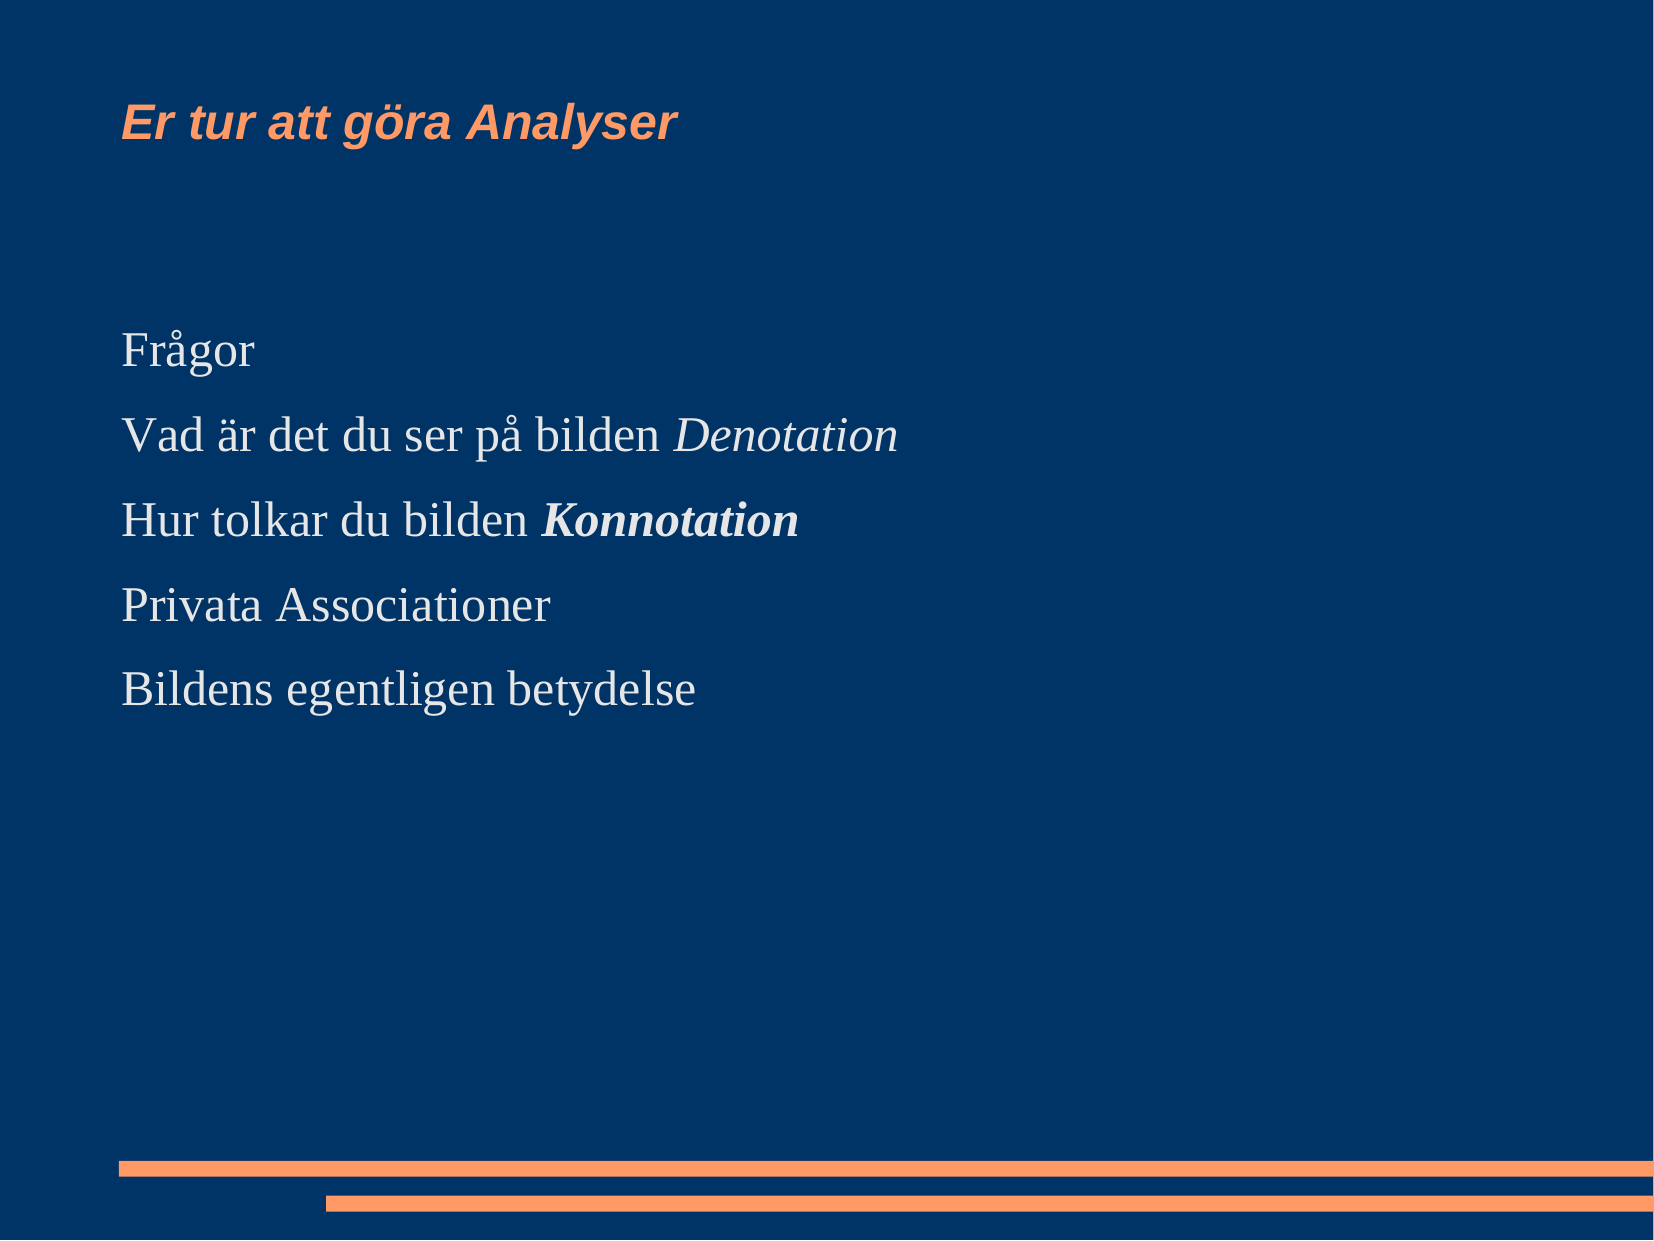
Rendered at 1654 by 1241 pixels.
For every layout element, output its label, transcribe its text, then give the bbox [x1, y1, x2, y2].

list Frågor Vad är det du ser på bilden Denotation Hur tolkar du bilden Konnotation Privata Associationer Bildens egentligen betydelse [121, 322, 1561, 1132]
title Er tur att göra Analyser [121, 46, 1534, 254]
